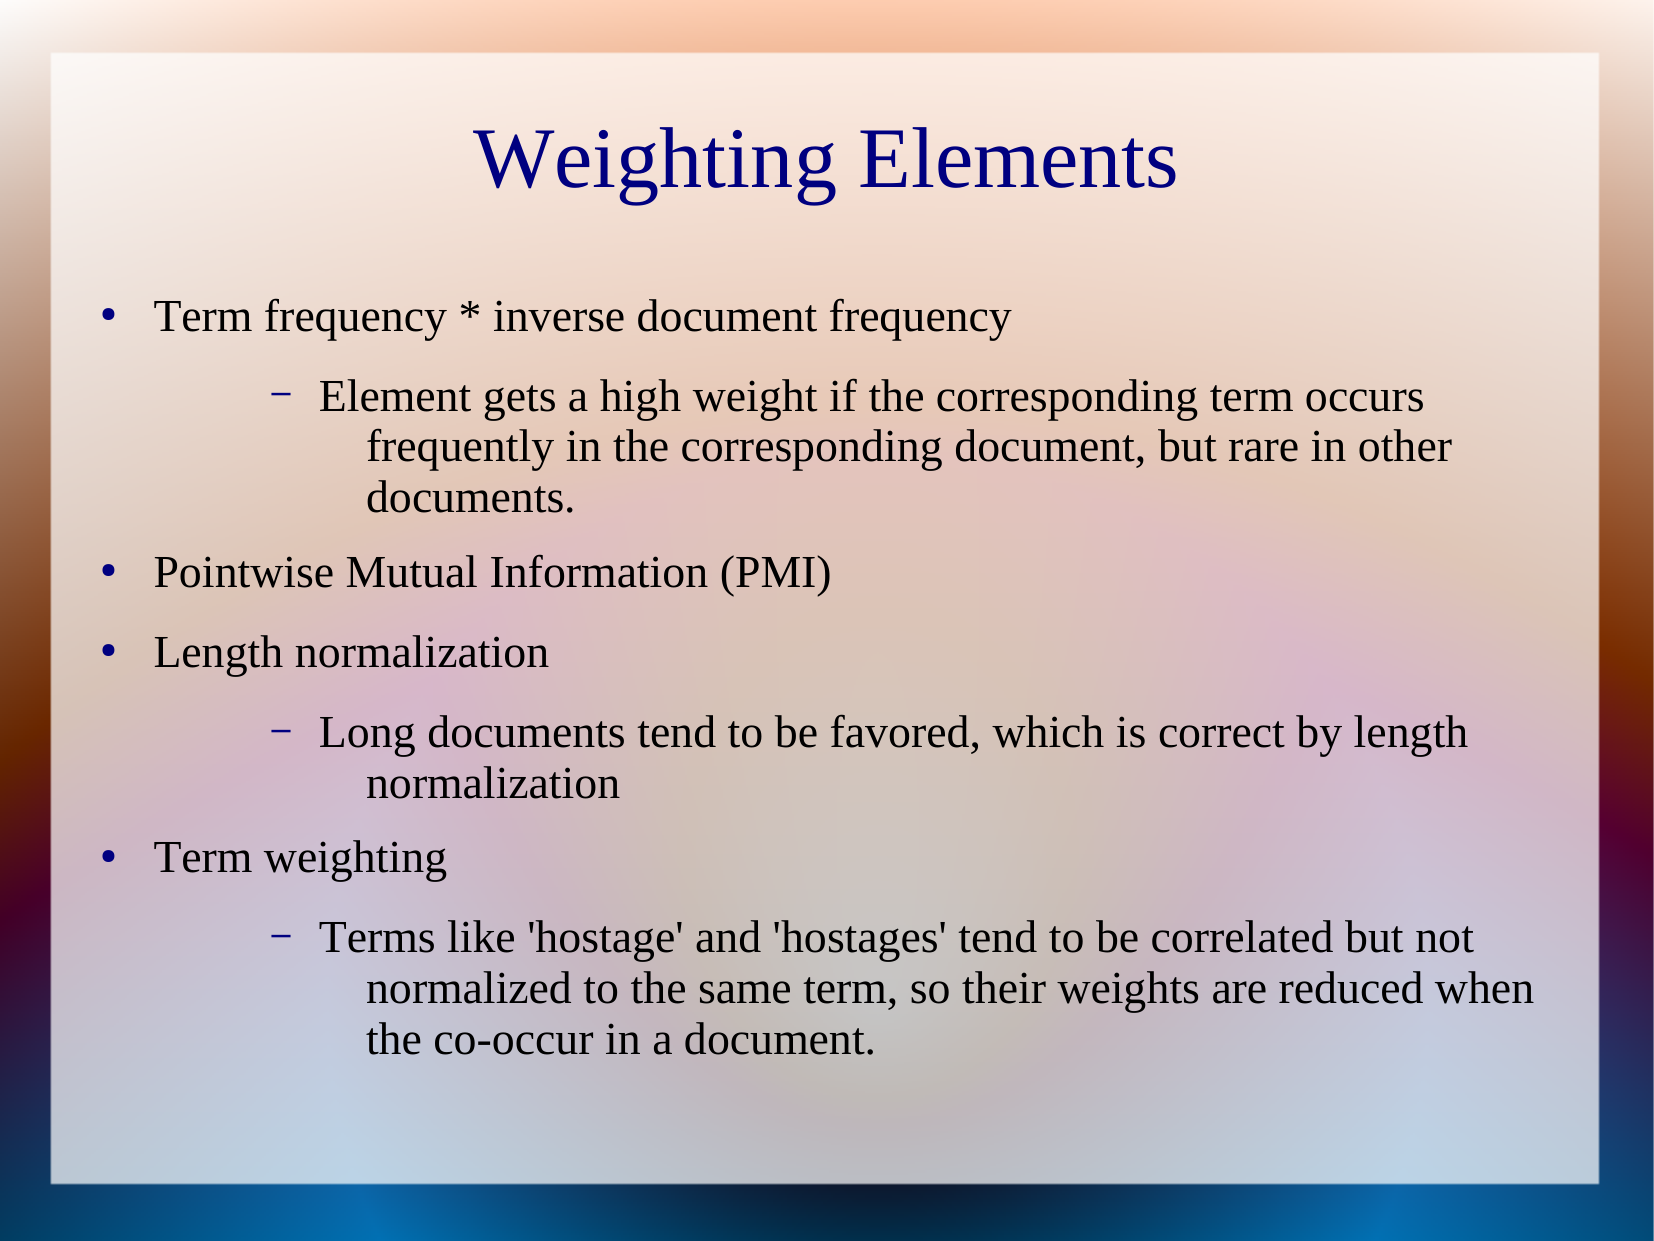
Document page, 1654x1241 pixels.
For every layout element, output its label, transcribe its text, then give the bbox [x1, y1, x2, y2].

list Term frequency * inverse document frequency Element gets a high weight if the corresponding term occurs frequently in the corresponding document, but rare in other documents. Pointwise Mutual Information (PMI) Length normalization Long documents tend to be favored, which is correct by length normalization Term weighting Terms like 'hostage' and 'hostages' tend to be correlated but not normalized to the same term, so their weights are reduced when the co-occur in a document. [82, 290, 1571, 1143]
picture [0, 0, 1654, 1241]
title Weighting Elements [82, 55, 1571, 263]
